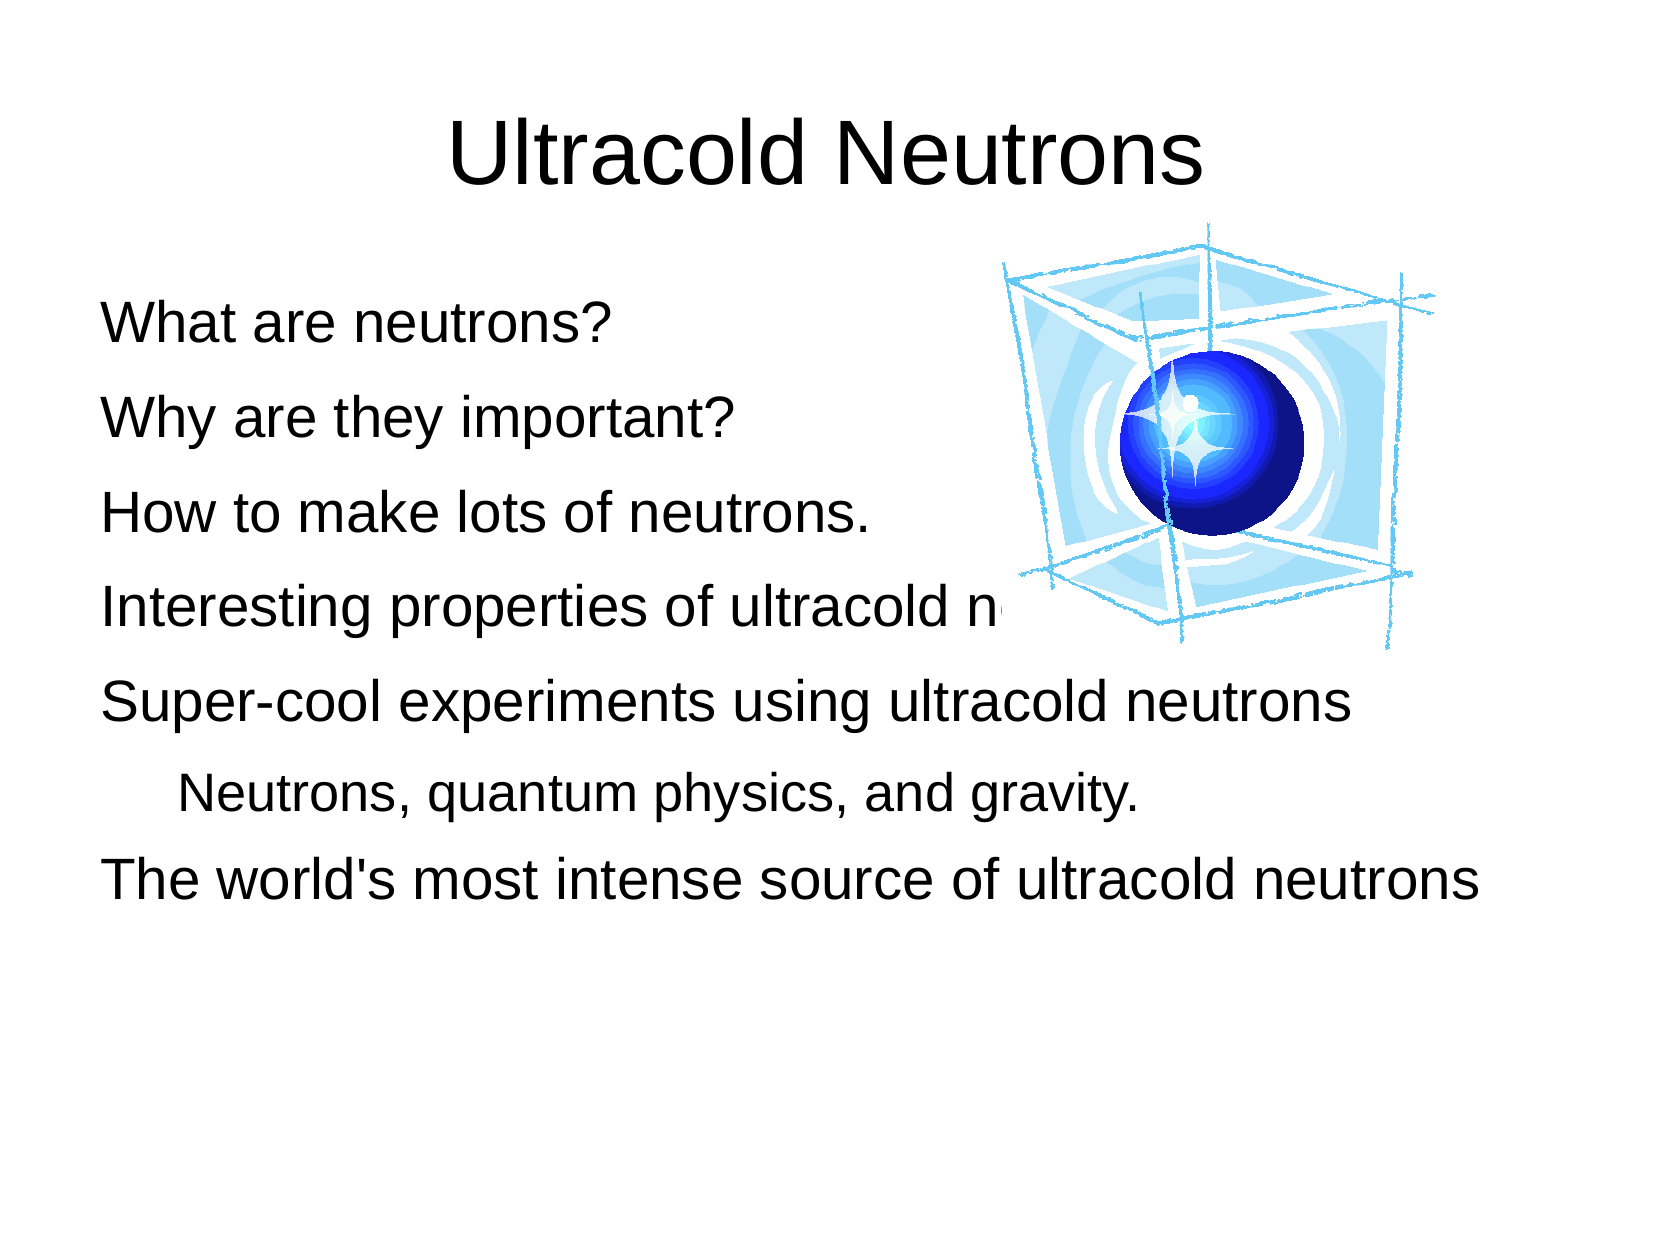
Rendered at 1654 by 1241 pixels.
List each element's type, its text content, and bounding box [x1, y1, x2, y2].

list What are neutrons? Why are they important? How to make lots of neutrons. Interesting properties of ultracold neutrons (UCN) Super-cool experiments using ultracold neutrons Neutrons, quantum physics, and gravity. The world's most intense source of ultracold neutrons [82, 290, 1571, 1094]
title Ultracold Neutrons [82, 49, 1571, 257]
picture [1002, 222, 1436, 650]
